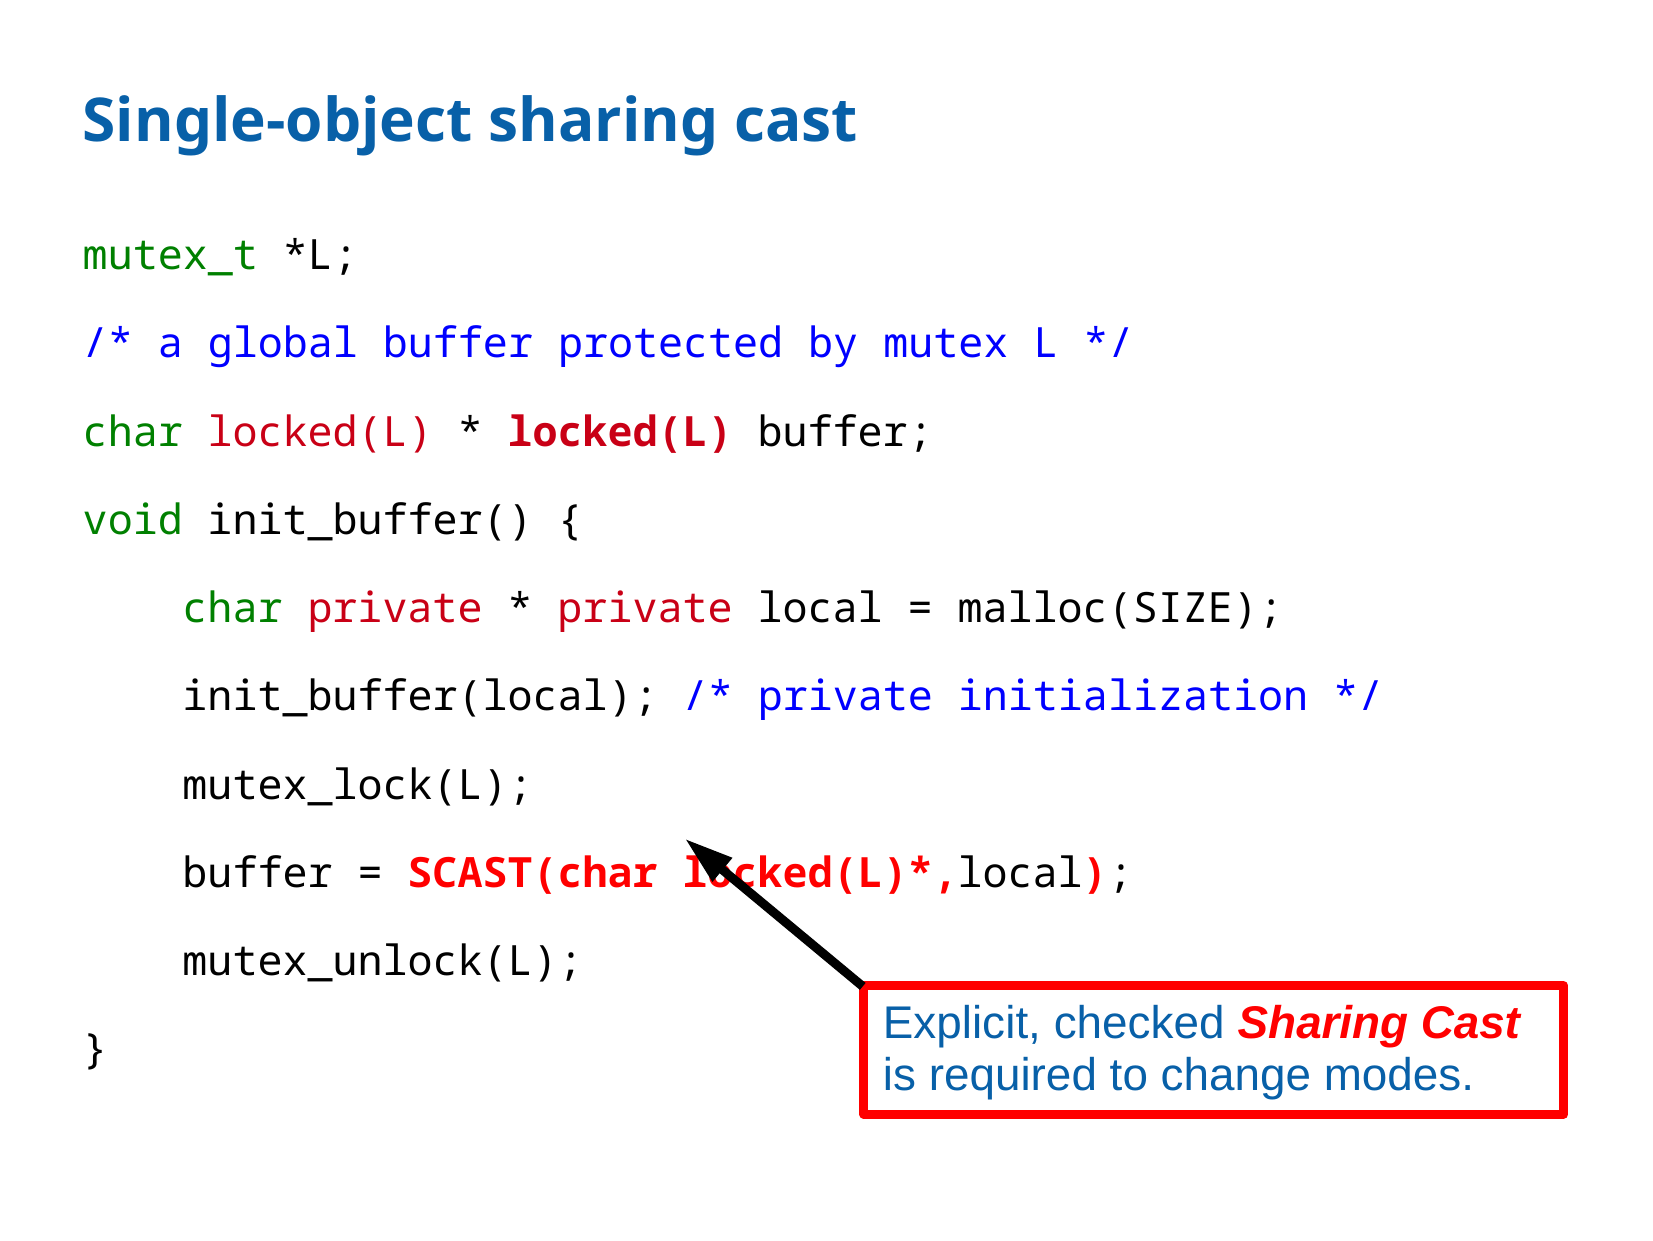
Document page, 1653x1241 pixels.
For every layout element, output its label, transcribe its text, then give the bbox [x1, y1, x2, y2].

title Single-object sharing cast [82, 49, 1571, 188]
list mutex_t *L; /* a global buffer protected by mutex L */ char locked(L) * locked(L) buffer; void init_buffer() { char private * private local = malloc(SIZE); init_buffer(local); /* private initialization */ mutex_lock(L); buffer = SCAST(char locked(L)*,local); mutex_unlock(L); } [82, 225, 1571, 1095]
text_box Explicit, checked Sharing Cast is required to change modes. [863, 985, 1564, 1115]
